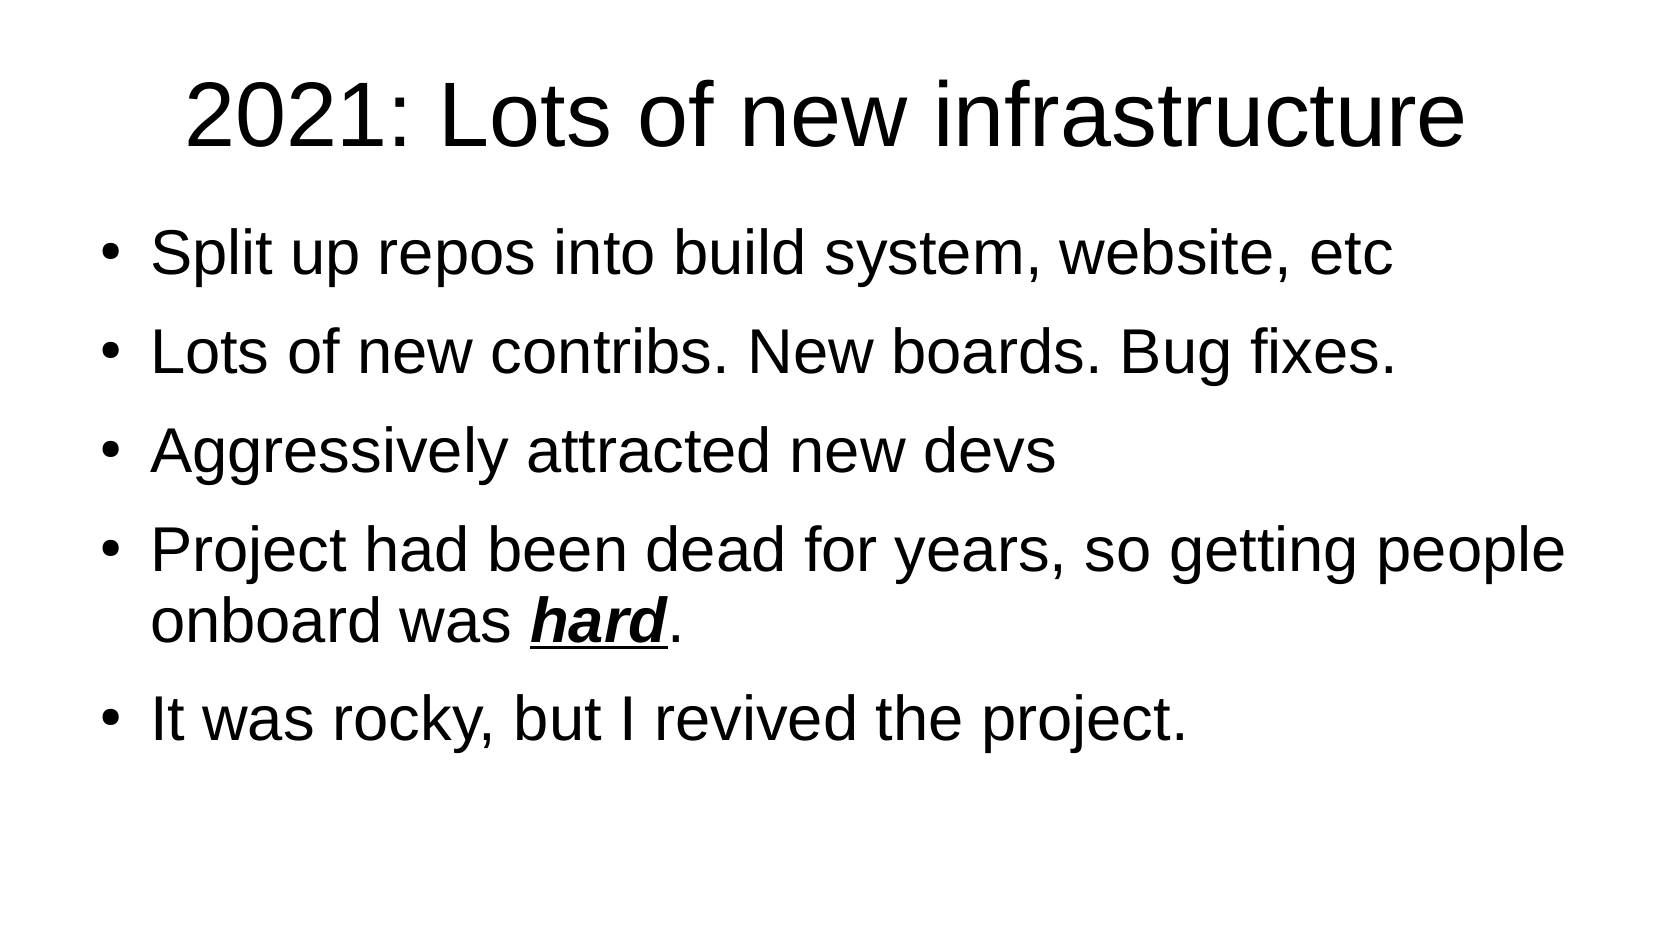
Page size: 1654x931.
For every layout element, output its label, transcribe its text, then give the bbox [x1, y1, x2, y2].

list Split up repos into build system, website, etc Lots of new contribs. New boards. Bug fixes. Aggressively attracted new devs Project had been dead for years, so getting people onboard was hard. It was rocky, but I revived the project. [82, 217, 1571, 758]
title 2021: Lots of new infrastructure [82, 37, 1571, 193]
